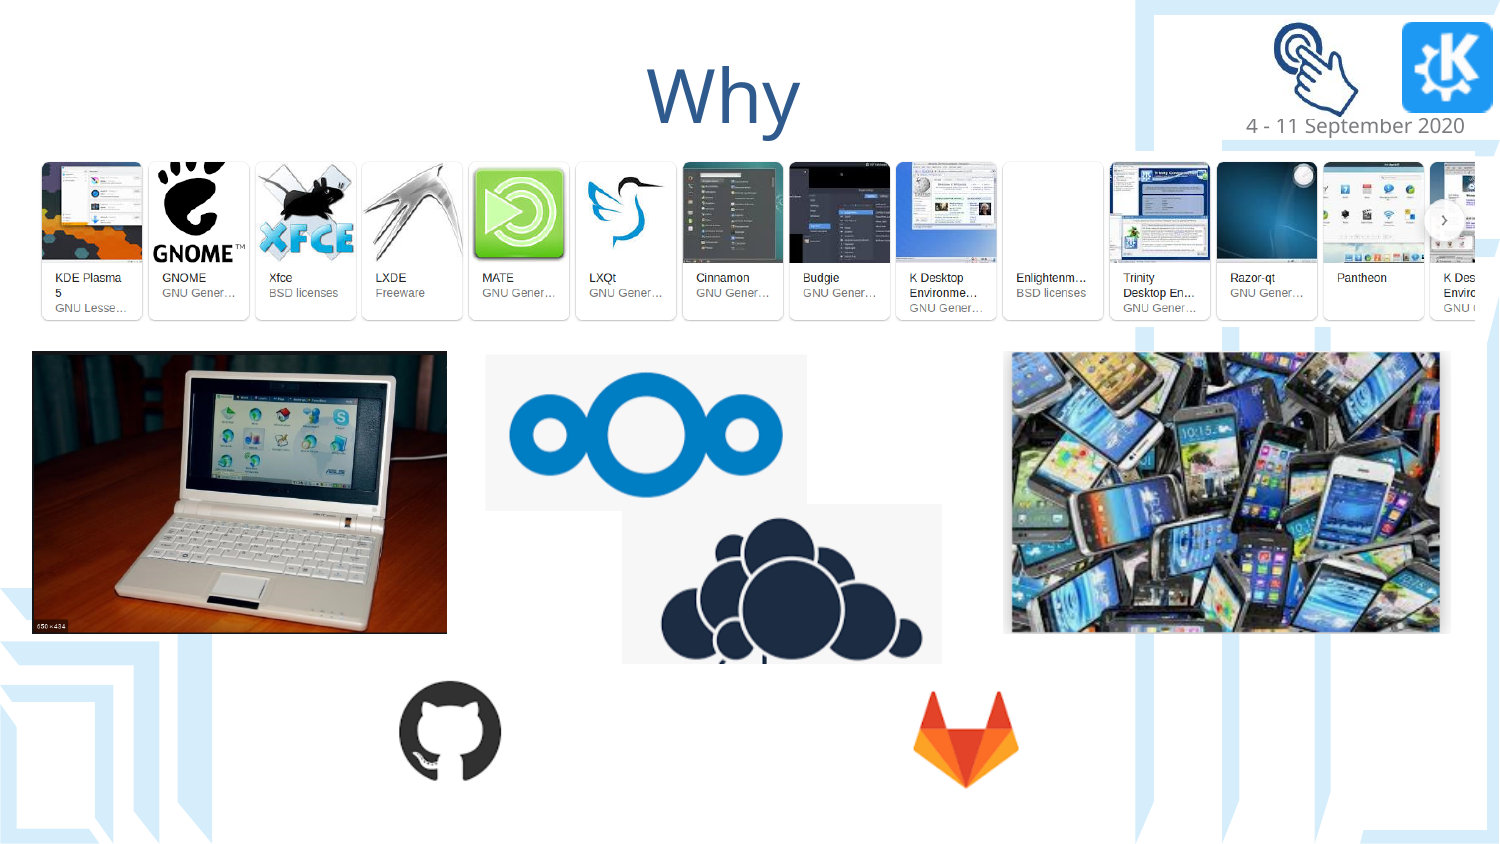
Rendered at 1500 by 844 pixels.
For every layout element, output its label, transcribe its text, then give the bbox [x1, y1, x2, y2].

picture [1402, 22, 1493, 113]
picture [32, 351, 447, 635]
picture [24, 151, 1475, 327]
picture [367, 658, 531, 819]
picture [1242, 19, 1390, 24]
picture [476, 351, 942, 664]
picture [883, 673, 1067, 804]
title Why [24, 24, 1423, 151]
picture [1003, 351, 1451, 635]
